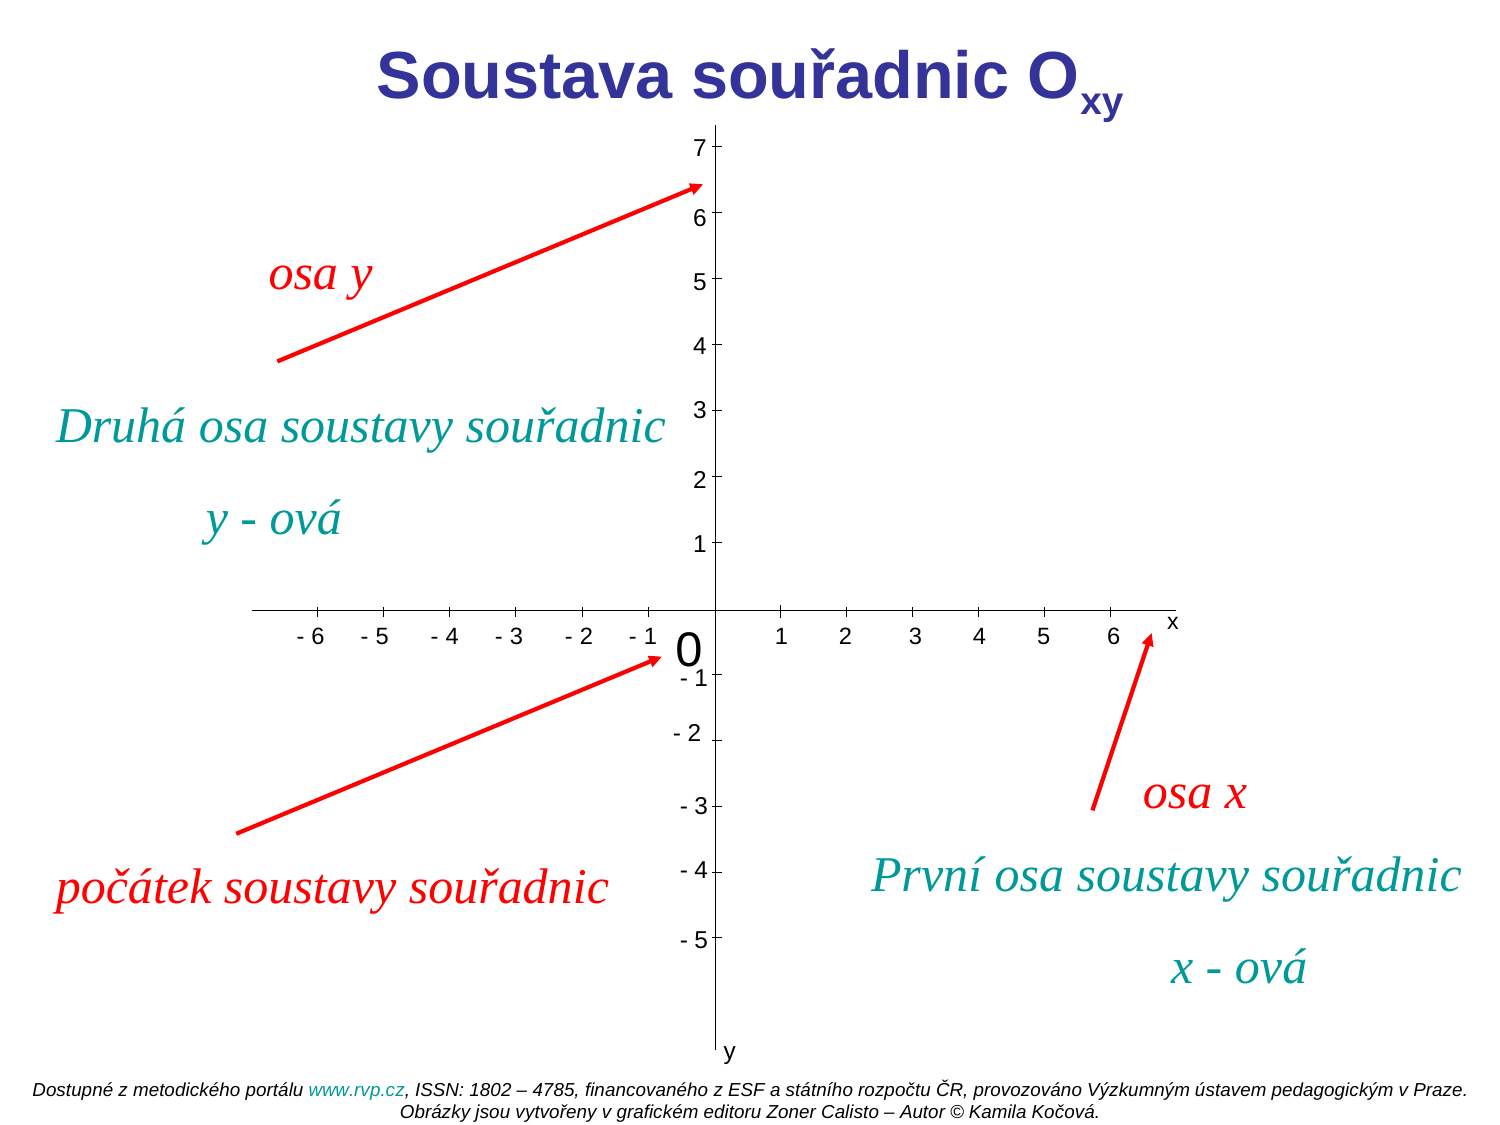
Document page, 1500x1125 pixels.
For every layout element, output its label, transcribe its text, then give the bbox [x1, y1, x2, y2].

text_box osa x [1128, 751, 1318, 827]
text_box Dostupné z metodického portálu www.rvp.cz, ISSN: 1802 – 4785, financovaného z ESF a státního rozpočtu ČR, provozováno Výzkumným ústavem pedagogickým v Praze. Obrázky jsou vytvořeny v grafickém editoru Zoner Calisto – Autor © Kamila Kočová. [0, 1070, 1500, 1125]
text_box osa y [253, 231, 444, 307]
text_box počátek soustavy souřadnic [41, 845, 656, 922]
text_box Druhá osa soustavy souřadnic y - ová [41, 385, 703, 552]
text_box osa y [416, 295, 444, 307]
text_box První osa soustavy souřadnic x - ová [856, 834, 1500, 1001]
text_box Soustava souřadnic Oxy [75, 0, 1426, 172]
picture [242, 115, 1197, 1070]
